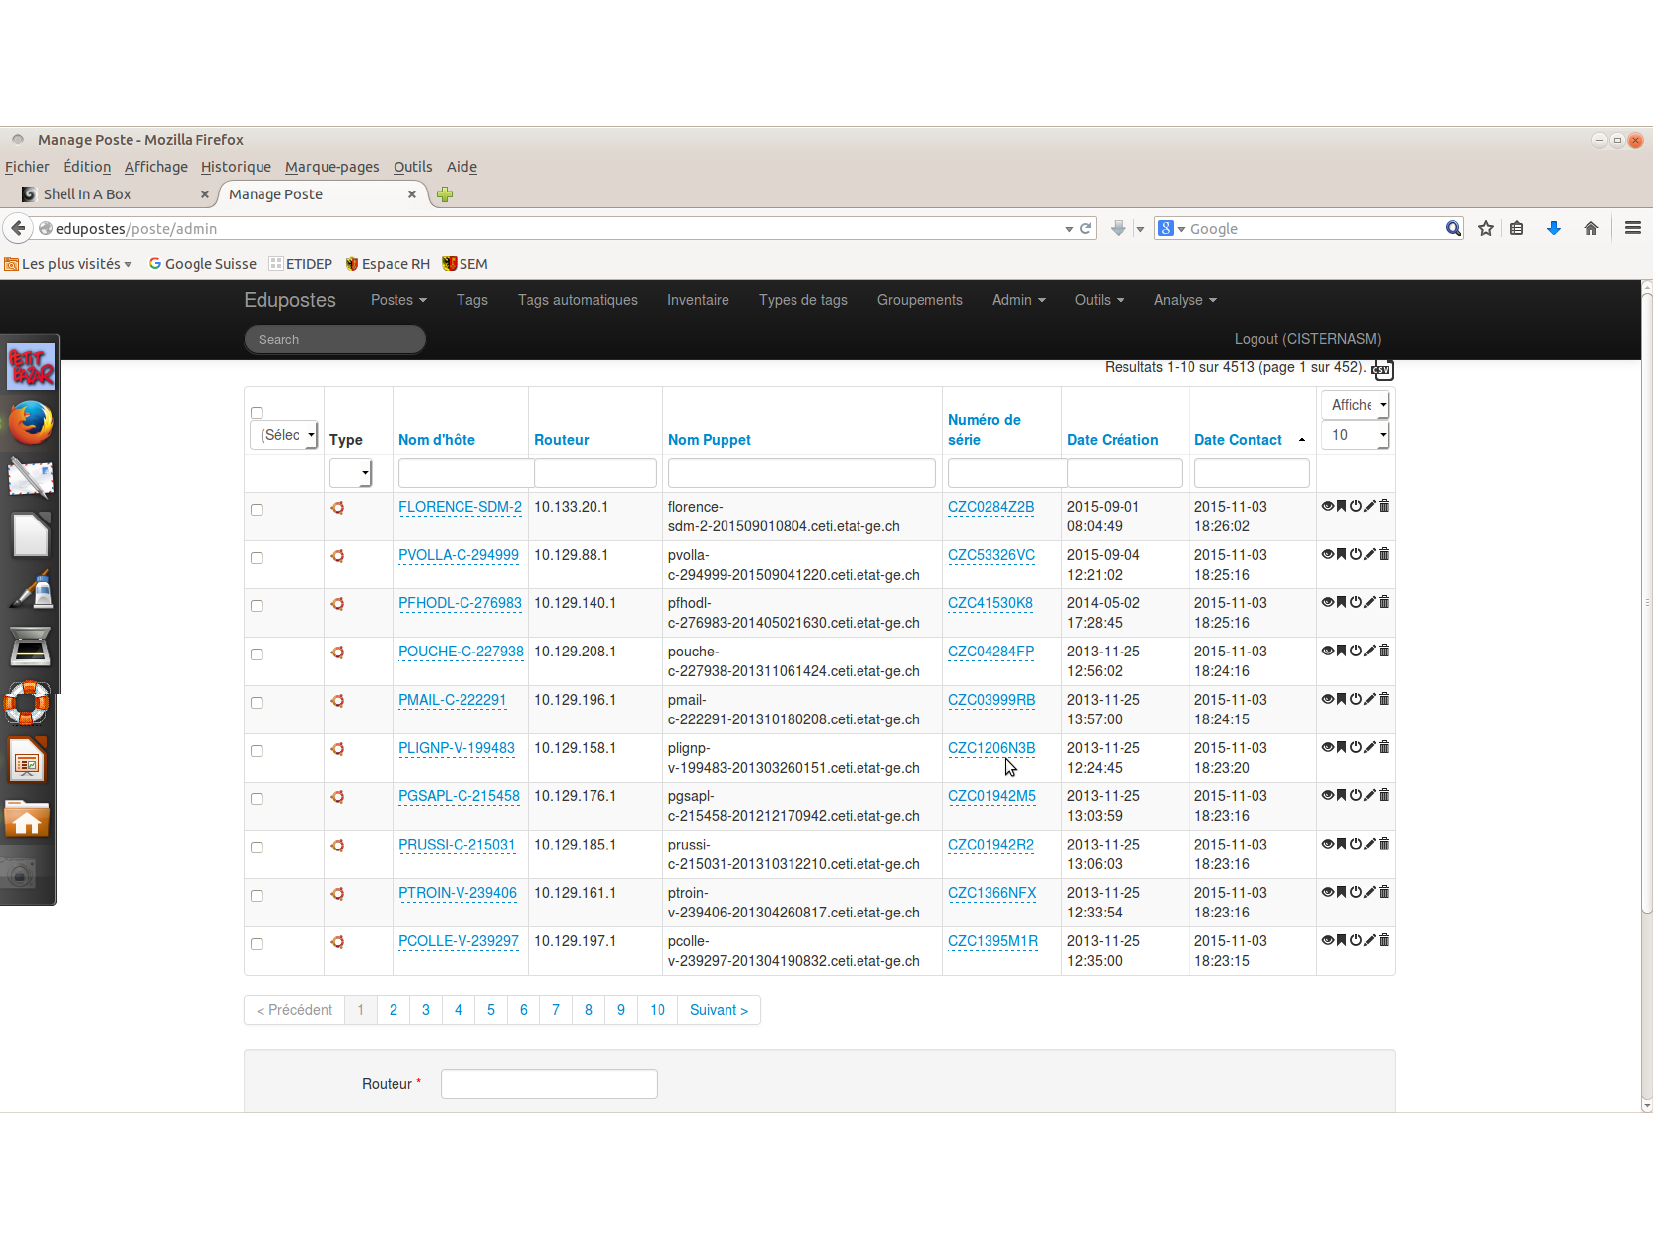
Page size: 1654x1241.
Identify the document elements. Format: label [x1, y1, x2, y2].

picture [0, 126, 1653, 1113]
